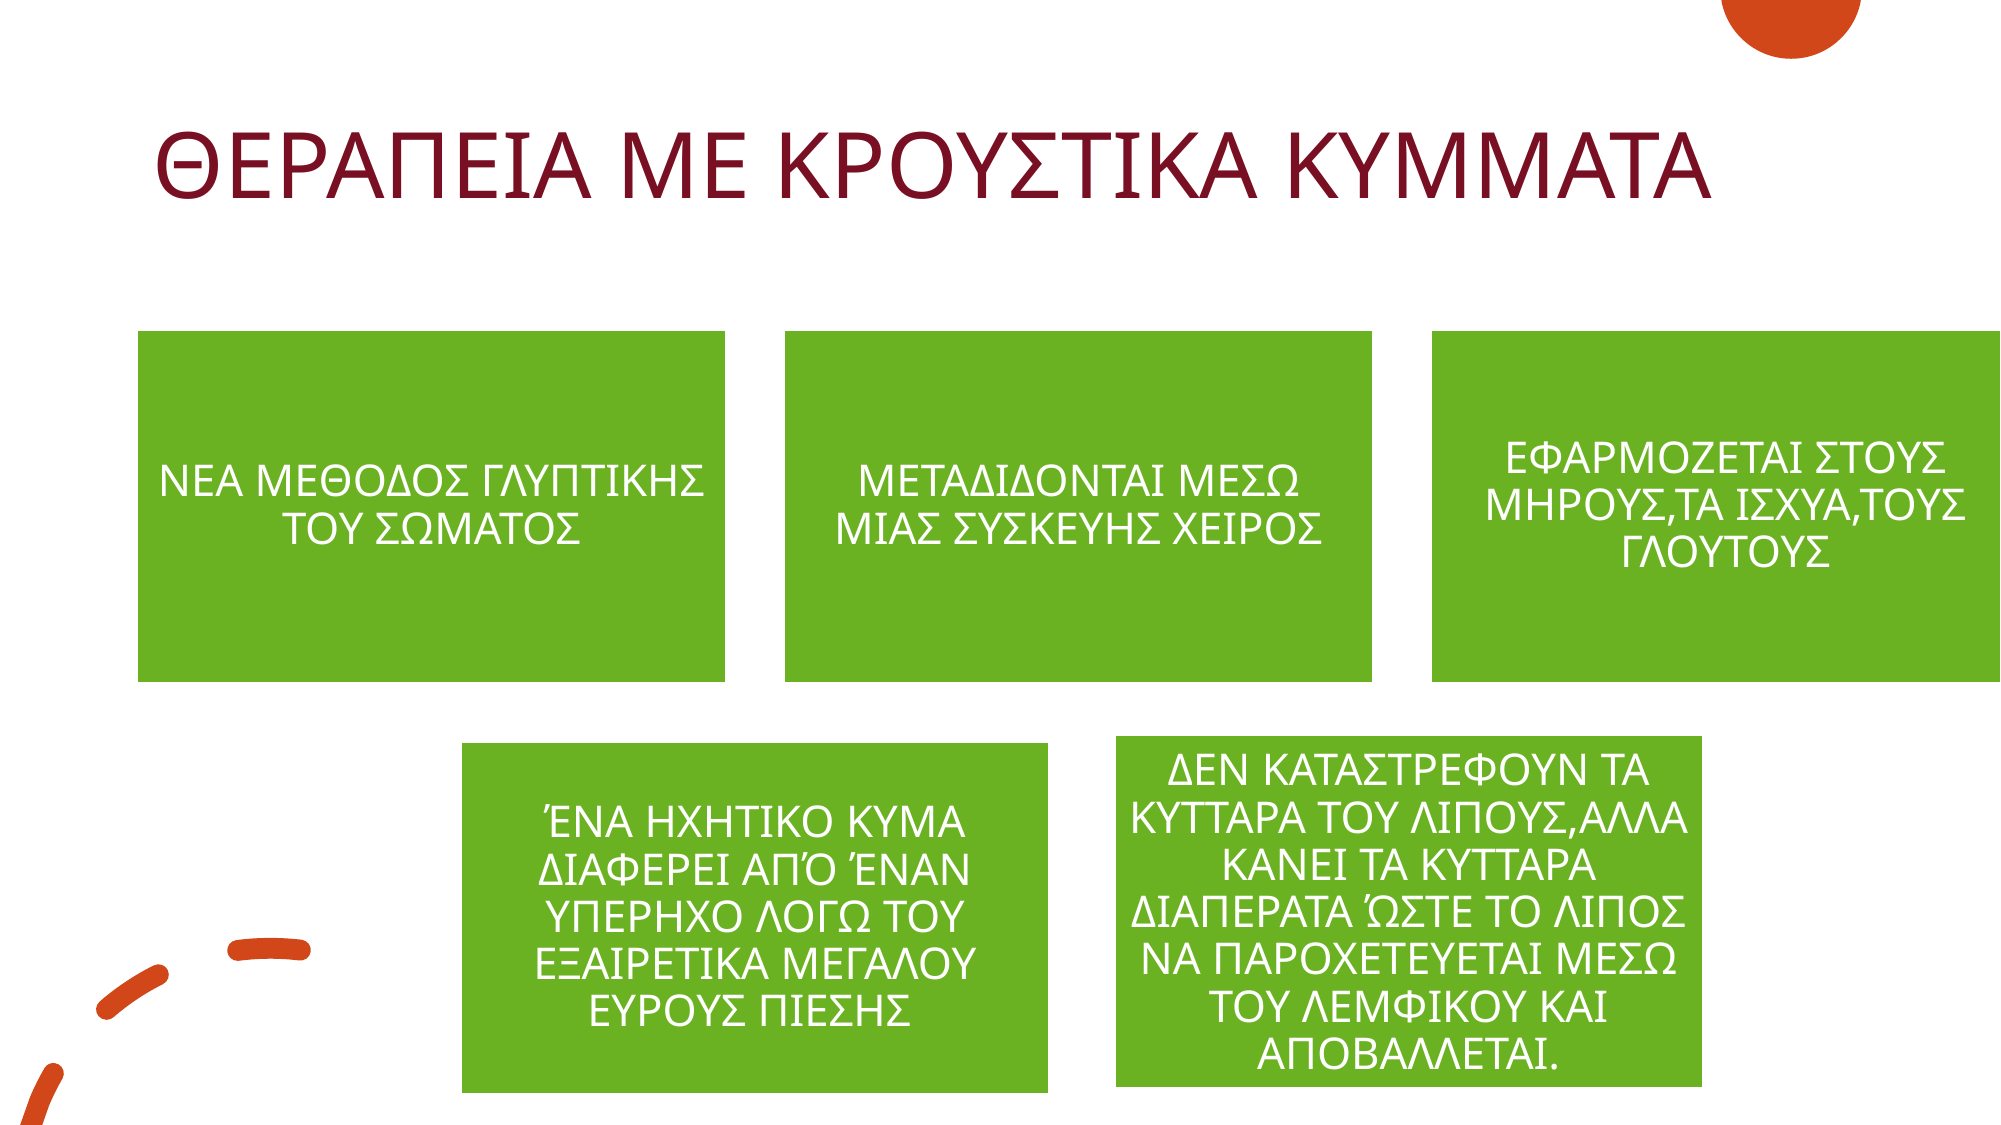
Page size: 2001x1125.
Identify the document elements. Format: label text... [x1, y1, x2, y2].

text_box ΜΕΤΑΔΙΔΟΝΤΑΙ ΜΕΣΩ ΜΙΑΣ ΣΥΣΚΕΥΗΣ ΧΕΙΡΟΣ [784, 329, 1373, 683]
text_box ΝΕΑ ΜΕΘΟΔΟΣ ΓΛΥΠΤΙΚΗΣ ΤΟΥ ΣΩΜΑΤΟΣ [137, 329, 726, 683]
text_box ΔΕΝ ΚΑΤΑΣΤΡΕΦΟΥΝ ΤΑ ΚΥΤΤΑΡΑ ΤΟΥ ΛΙΠΟΥΣ,ΑΛΛΑ ΚΑΝΕΙ ΤΑ ΚΥΤΤΑΡΑ ΔΙΑΠΕΡΑΤΑ ΏΣΤΕ ΤΟ ΛΙΠΟΣ ΝΑ ΠΑΡΟΧΕΤΕΥΕΤΑΙ ΜΕΣΩ ΤΟΥ ΛΕΜΦΙΚΟΥ ΚΑΙ ΑΠΟΒΑΛΛΕΤΑΙ. [1114, 734, 1703, 1088]
title ΘΕΡΑΠΕΙΑ ΜΕ ΚΡΟΥΣΤΙΚΑ ΚΥΜΜΑΤΑ [137, 59, 1863, 278]
text_box ΕΦΑΡΜΟΖΕΤΑΙ ΣΤΟΥΣ ΜΗΡΟΥΣ,ΤΑ ΙΣΧΥΑ,ΤΟΥΣ ΓΛΟΥΤΟΥΣ [1431, 329, 2000, 683]
text_box ΈΝΑ ΗΧΗΤΙΚΟ ΚΥΜΑ ΔΙΑΦΕΡΕΙ ΑΠΌ ΈΝΑΝ ΥΠΕΡΗΧΟ ΛΟΓΩ ΤΟΥ ΕΞΑΙΡΕΤΙΚΑ ΜΕΓΑΛΟΥ ΕΥΡΟΥΣ ΠΙΕΣΗΣ [460, 741, 1050, 1095]
